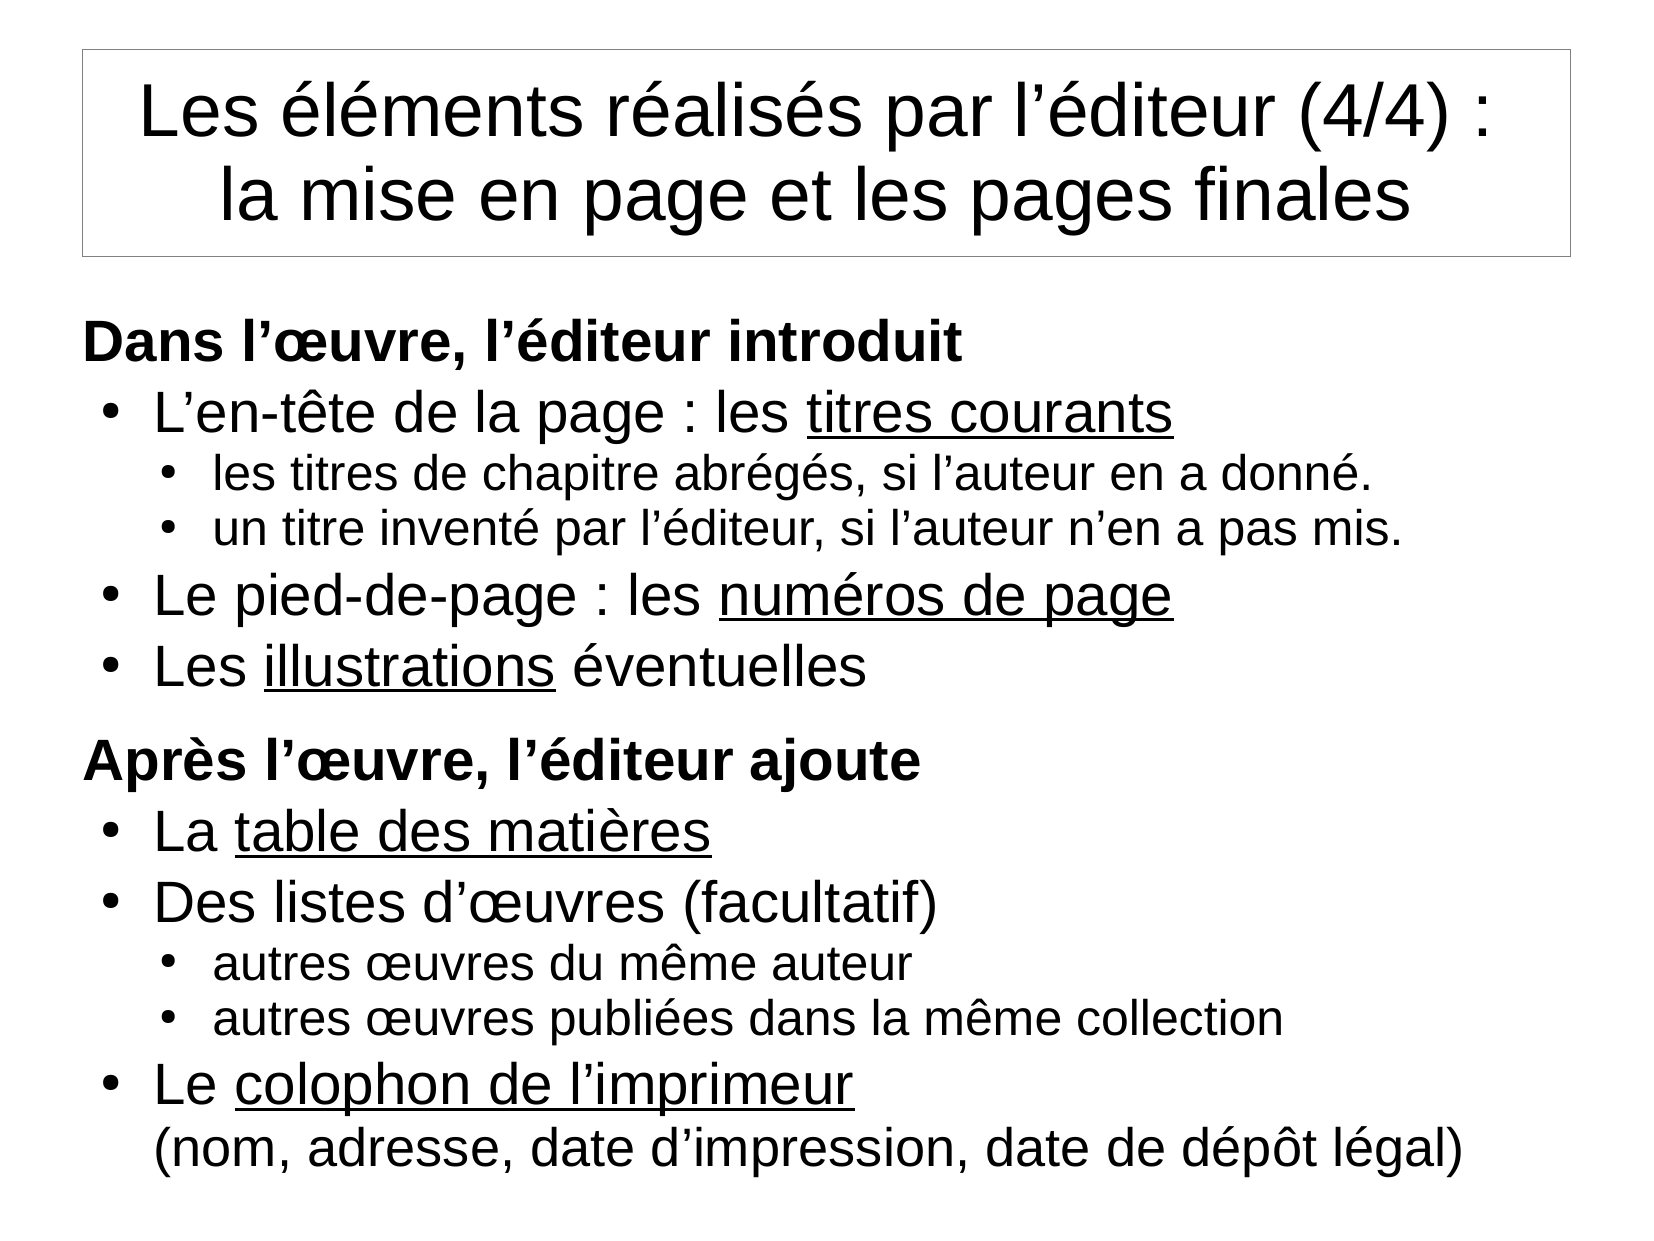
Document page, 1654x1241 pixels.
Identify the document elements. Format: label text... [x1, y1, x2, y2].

title Les éléments réalisés par l’éditeur (4/4) : la mise en page et les pages finales [82, 49, 1571, 257]
list Dans l’œuvre, l’éditeur introduit L’en-tête de la page : les titres courants les titres de chapitre abrégés, si l’auteur en a donné. un titre inventé par l’éditeur, si l’auteur n’en a pas mis. Le pied-de-page : les numéros de page Les illustrations éventuelles Après l’œuvre, l’éditeur ajoute La table des matières Des listes d’œuvres (facultatif) autres œuvres du même auteur autres œuvres publiées dans la même collection Le colophon de l’imprimeur (nom, adresse, date d’impression, date de dépôt légal) [82, 290, 1571, 1180]
